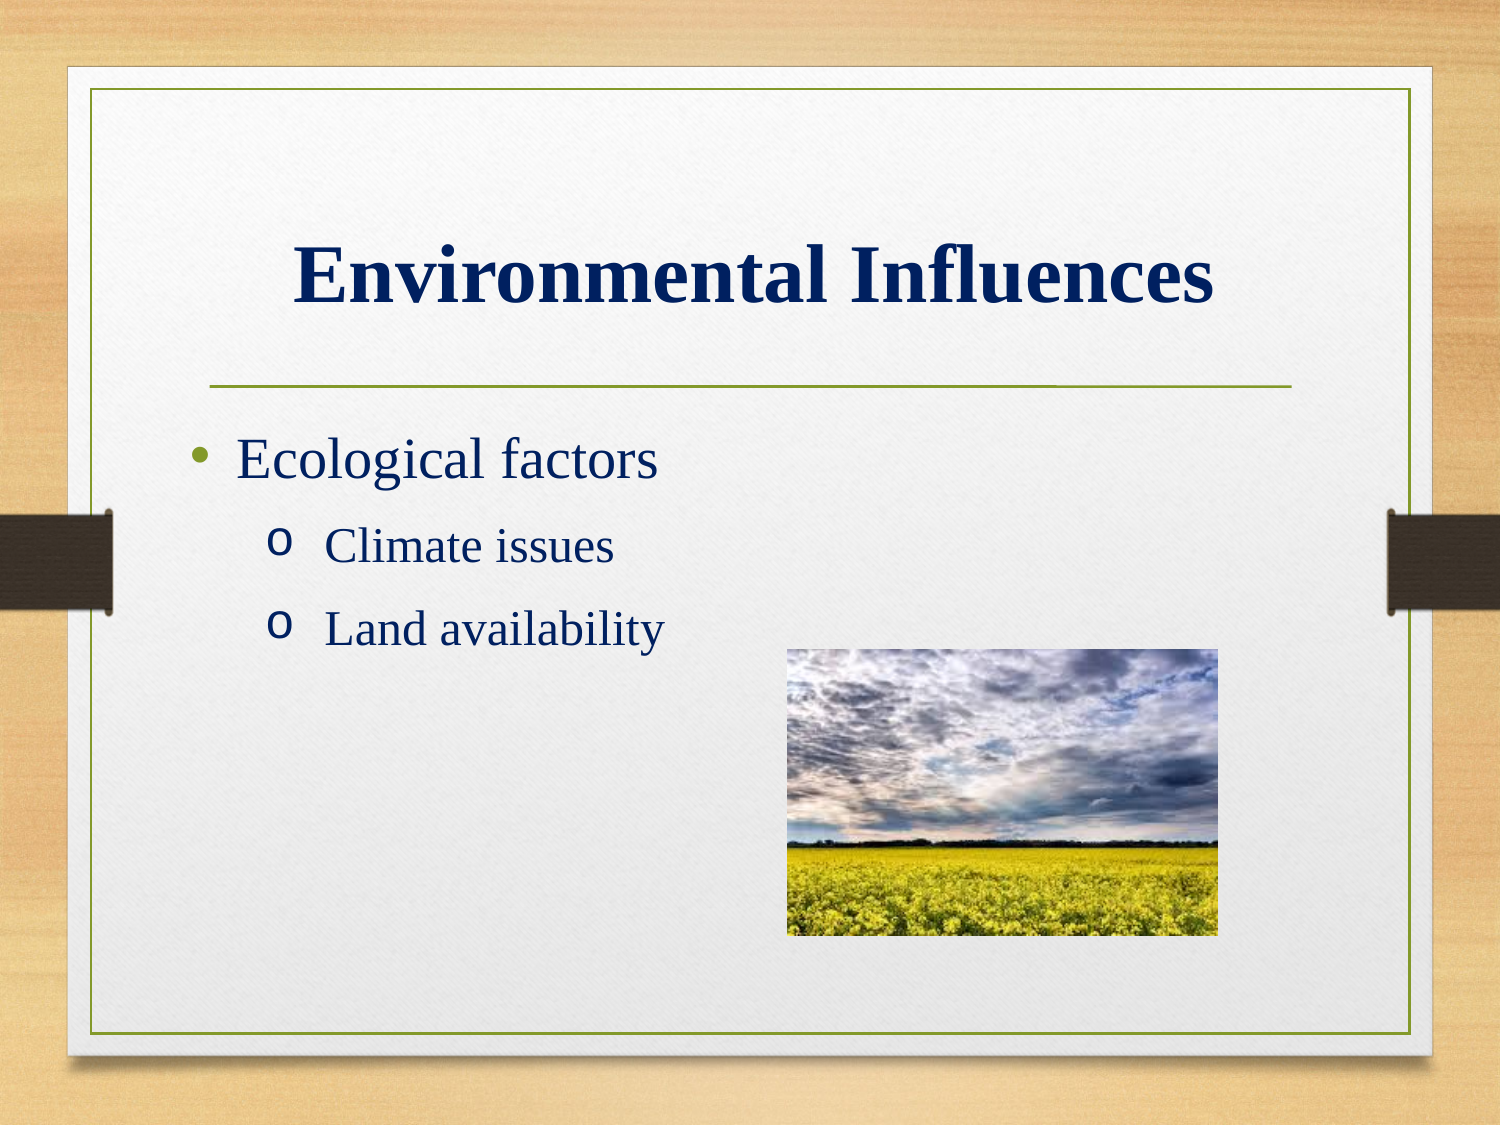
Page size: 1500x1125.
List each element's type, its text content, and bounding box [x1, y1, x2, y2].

title Environmental Influences [59, 149, 1450, 388]
list Ecological factors Climate issues Land availability [174, 412, 1450, 1088]
picture [0, 0, 1500, 1125]
